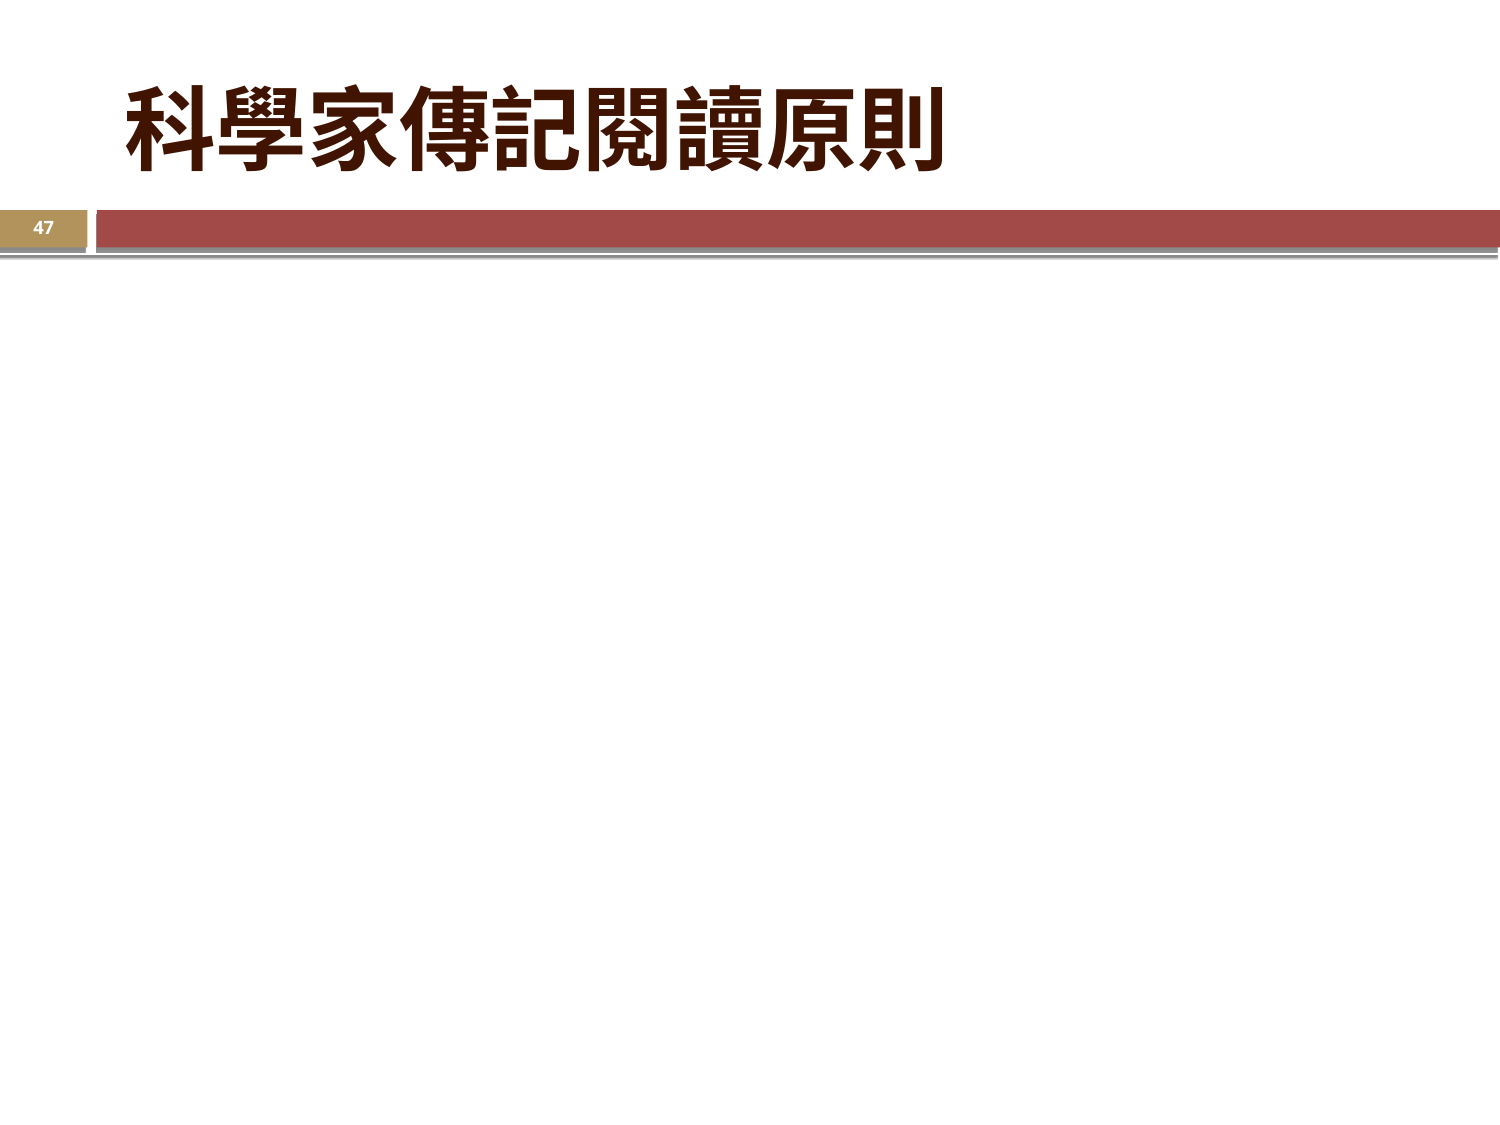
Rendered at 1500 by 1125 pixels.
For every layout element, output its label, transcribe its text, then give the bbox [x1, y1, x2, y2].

slide_number <編號> [0, 208, 88, 249]
title 科學家傳記閱讀原則 [109, 45, 1447, 209]
